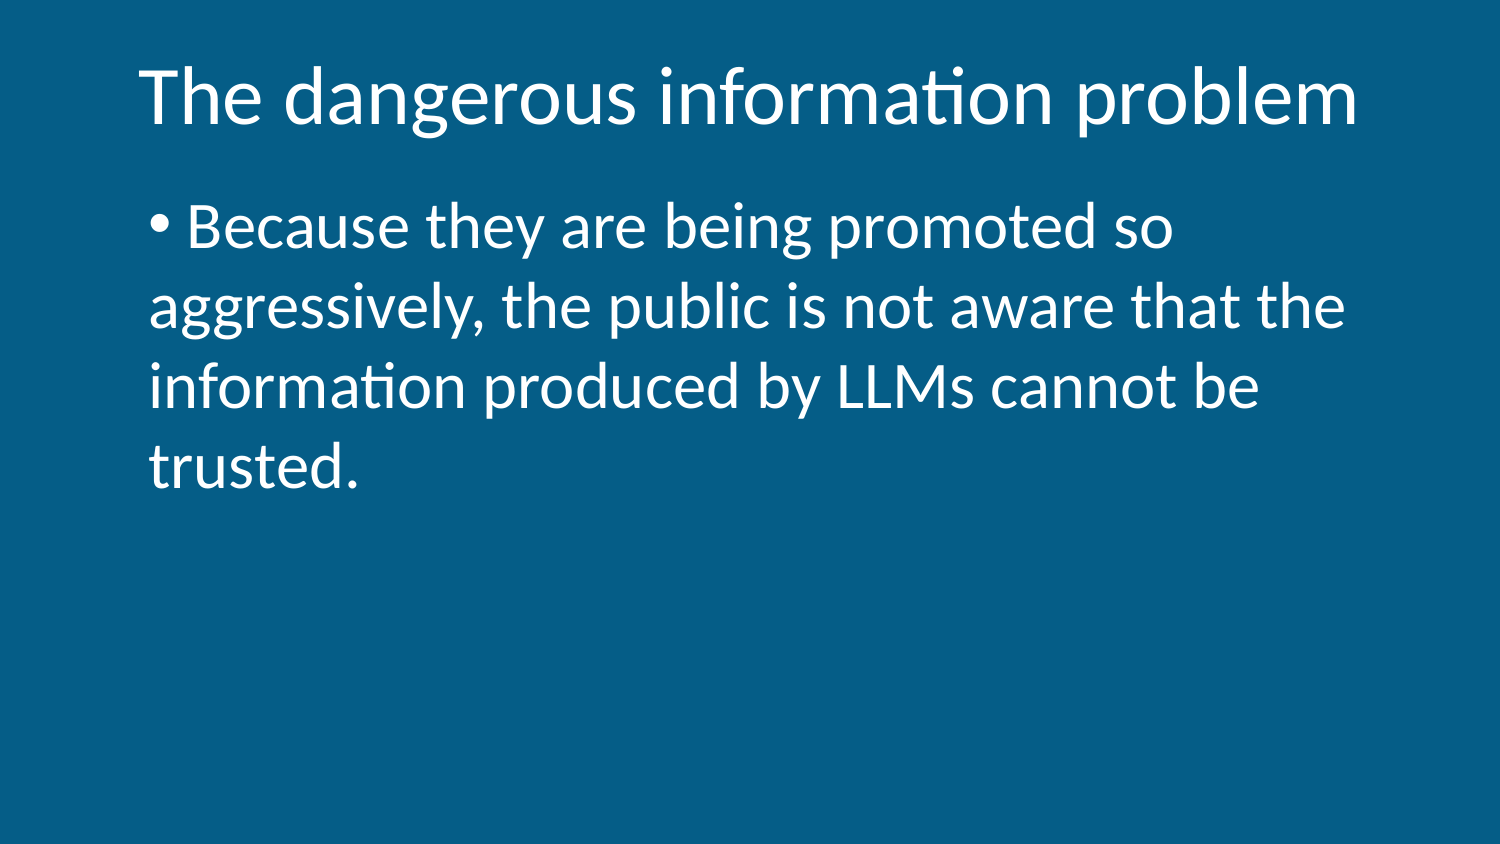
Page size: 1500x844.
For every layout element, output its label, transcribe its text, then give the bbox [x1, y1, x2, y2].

title The dangerous information problem [75, 33, 1425, 174]
list Because they are being promoted so aggressively, the public is not aware that the information produced by LLMs cannot be trusted. [75, 174, 1465, 816]
